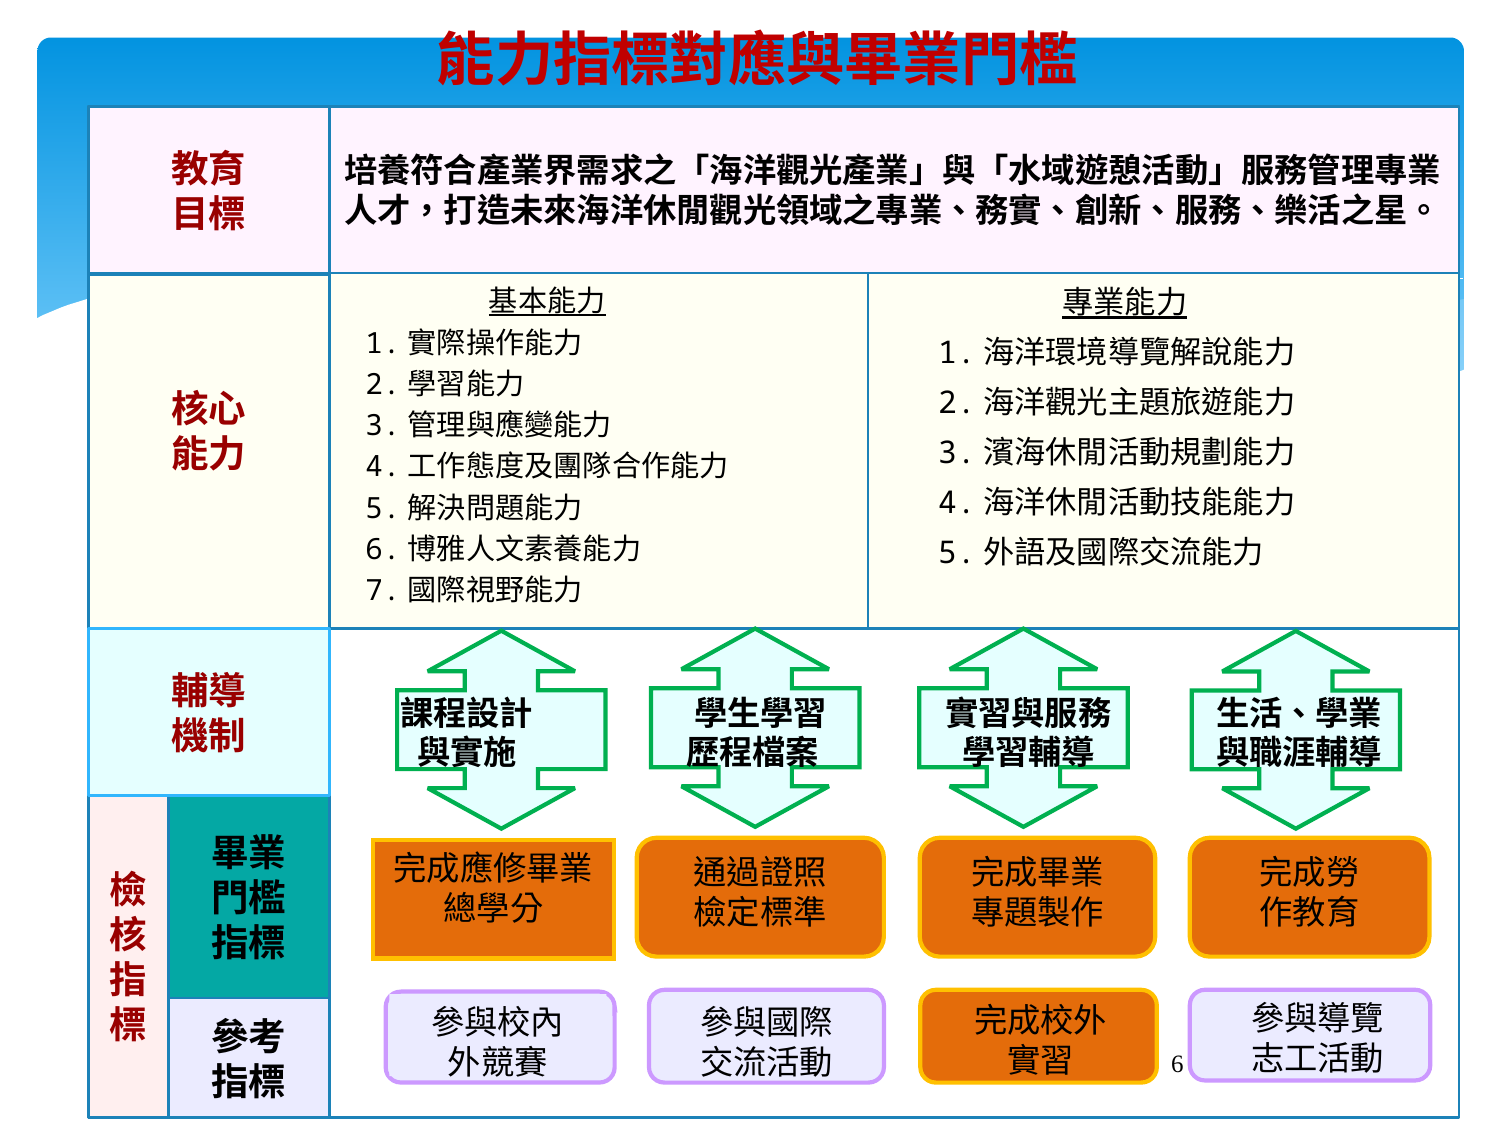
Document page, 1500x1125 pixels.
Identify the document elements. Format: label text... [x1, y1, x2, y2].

text_box 完成校外 實習 [959, 992, 1123, 1088]
text_box 完成畢業 專題製作 [919, 837, 1156, 957]
text_box 畢業 門檻 指標 [169, 795, 329, 998]
text_box 通過證照 檢定標準 [636, 837, 884, 957]
text_box 專業能力 1.海洋環境導覽解說能力 2.海洋觀光主題旅遊能力 3.濱海休閒活動規劃能力 4.海洋休閒活動技能能力 5.外語及國際交流能力 [923, 275, 1414, 578]
text_box 參與校內 外競賽 [389, 994, 607, 1077]
text_box 輔導 機制 [88, 629, 329, 795]
text_box 檢核指標 [89, 795, 169, 1118]
text_box 參與國際 交流活動 [685, 993, 865, 1089]
text_box 6 [1156, 1039, 1500, 1118]
text_box 課程設計 與實施 [385, 684, 610, 786]
text_box [89, 273, 1459, 1118]
text_box 核心 能力 [88, 275, 329, 629]
text_box 實習與服務學習輔導 [919, 684, 1138, 766]
text_box 培養符合產業界需求之「海洋觀光產業」與「水域遊憩活動」服務管理專業人才，打造未來海洋休閒觀光領域之專業、務實、創新、服務、樂活之星。 [329, 106, 1459, 273]
text_box 學生學習 歷程檔案 [651, 684, 871, 766]
title 能力指標對應與畢業門檻 [14, 0, 1500, 114]
text_box 完成勞 作教育 [1189, 837, 1430, 957]
text_box 參與導覽 志工活動 [1236, 989, 1444, 1039]
text_box 基本能力 1.實際操作能力 2.學習能力 3.管理與應變能力 4.工作態度及團隊合作能力 5.解決問題能力 6.博雅人文素養能力 7.國際視野能力 [350, 275, 869, 614]
text_box 教育 目標 [88, 106, 329, 273]
text_box 參考 指標 [169, 998, 329, 1118]
text_box 完成應修畢業總學分 [373, 839, 615, 959]
text_box 生活、學業 與職涯輔導 [1189, 684, 1409, 766]
